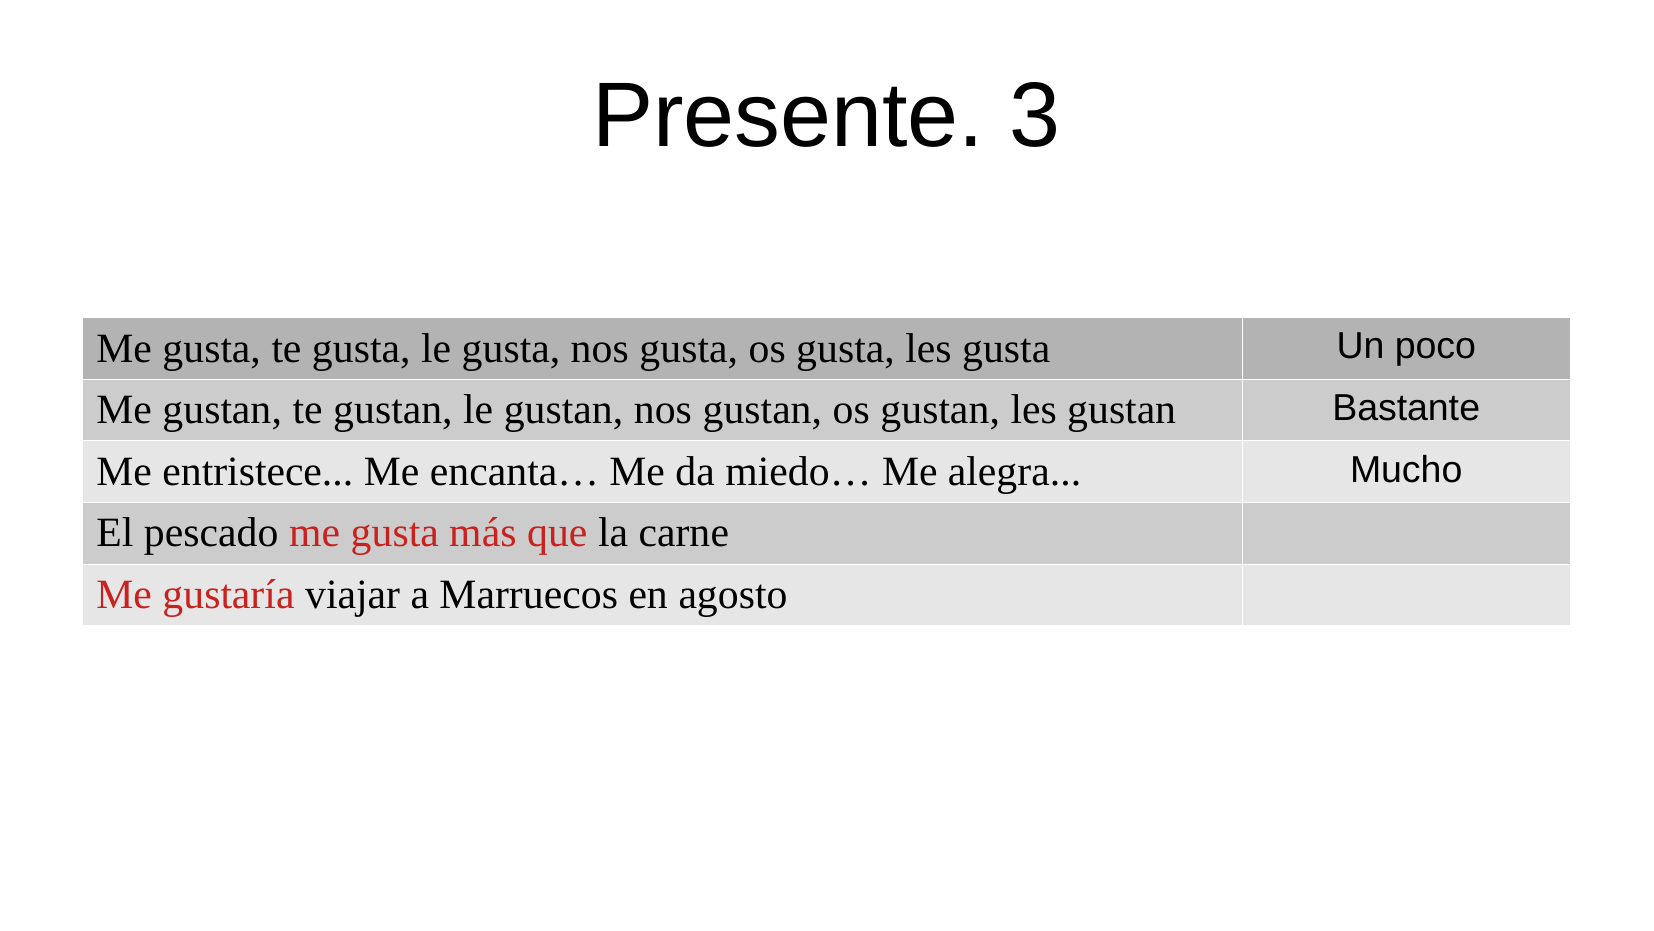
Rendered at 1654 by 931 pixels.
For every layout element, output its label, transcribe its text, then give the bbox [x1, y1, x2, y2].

table_header Un poco [1243, 318, 1570, 379]
table_cell Me gustaría viajar a Marruecos en agosto [83, 565, 1242, 625]
table_cell [1243, 503, 1570, 564]
table_header Me gusta, te gusta, le gusta, nos gusta, os gusta, les gusta [83, 318, 1242, 379]
table_cell El pescado me gusta más que la carne [83, 503, 1242, 564]
table_cell Bastante [1243, 380, 1570, 440]
table_cell Me entristece... Me encanta… Me da miedo… Me alegra... [83, 441, 1242, 502]
table_cell Mucho [1243, 441, 1570, 502]
title Presente. 3 [82, 37, 1571, 193]
table_cell Me gustan, te gustan, le gustan, nos gustan, os gustan, les gustan [83, 380, 1242, 440]
table_cell [1243, 565, 1570, 625]
